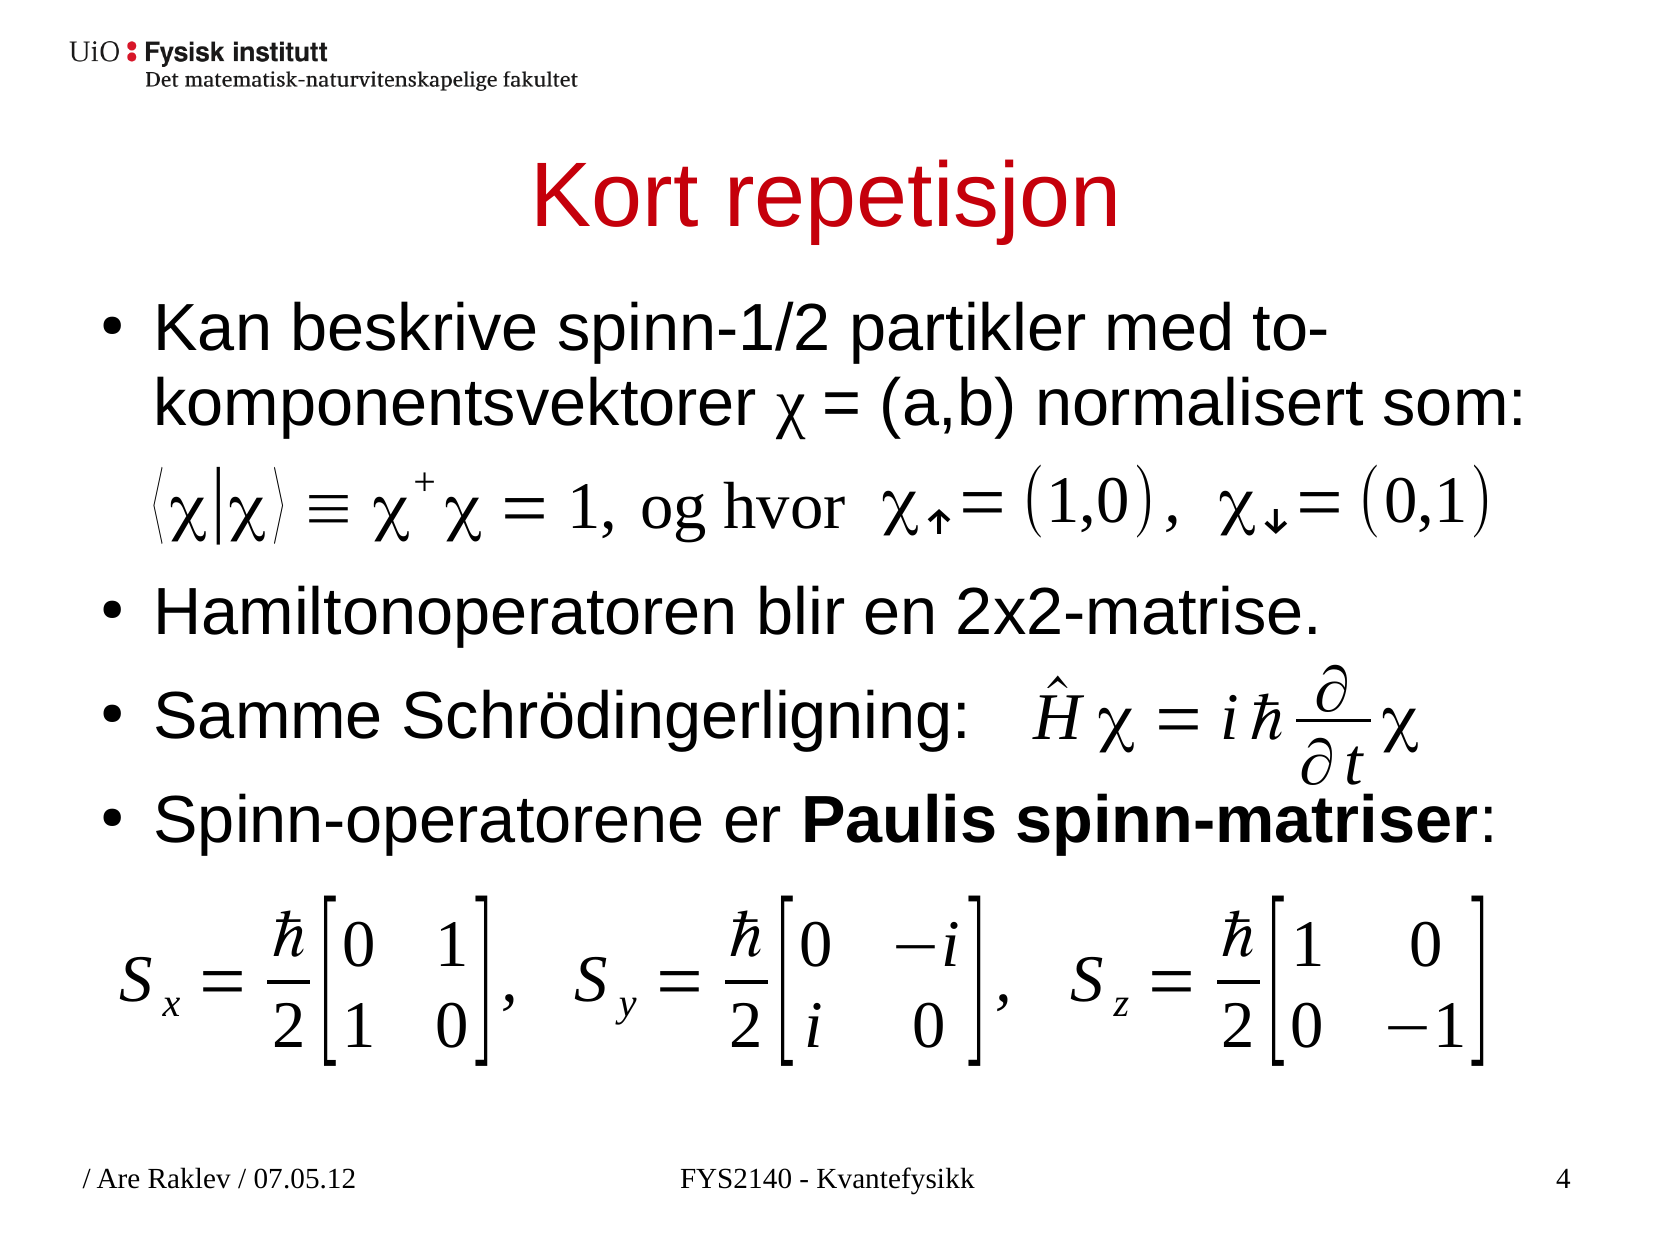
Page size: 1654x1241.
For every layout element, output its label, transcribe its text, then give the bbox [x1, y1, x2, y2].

chart [565, 893, 1018, 1070]
chart [1061, 893, 1495, 1070]
chart [874, 460, 1188, 542]
chart [1021, 661, 1426, 800]
list Kan beskrive spinn-1/2 partikler med to-komponentsvektorer χ = (a,b) normalisert som: Hamiltonoperatoren blir en 2x2-matrise. Samme Schrödingerligning: Spinn-operatorene er Paulis spinn-matriser: [82, 290, 1576, 1094]
chart [1211, 460, 1499, 542]
title Kort repetisjon [82, 90, 1571, 290]
picture [68, 37, 581, 93]
chart [110, 893, 525, 1070]
chart [144, 458, 852, 549]
